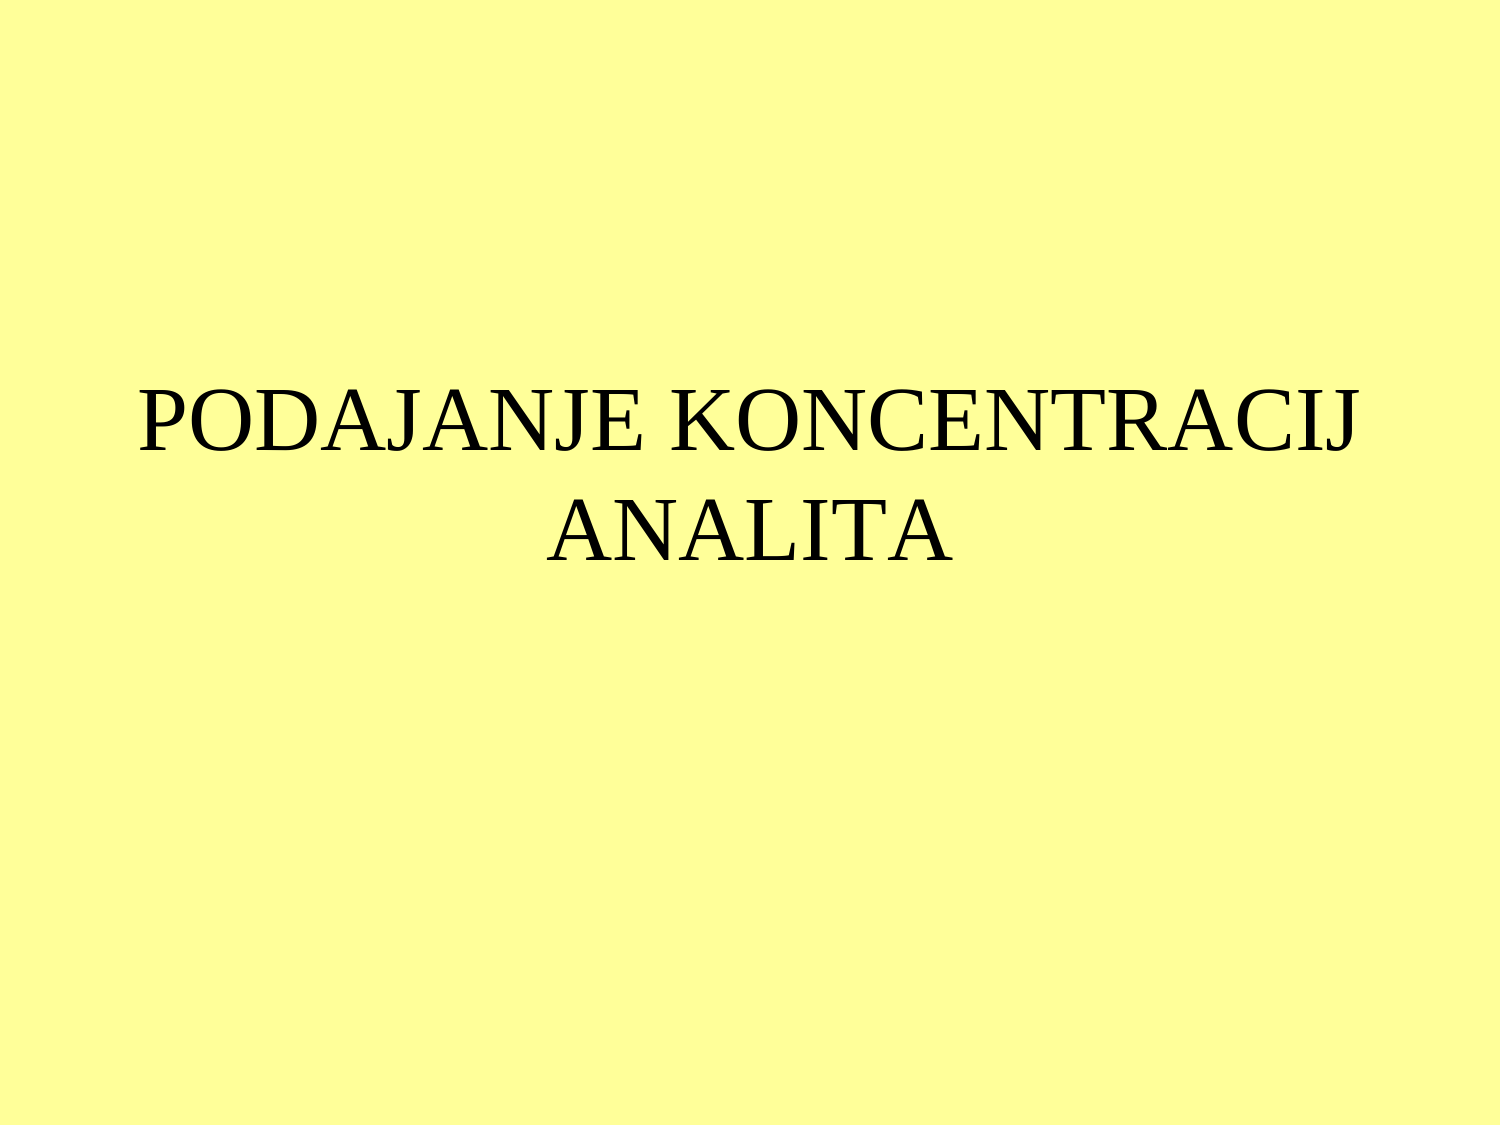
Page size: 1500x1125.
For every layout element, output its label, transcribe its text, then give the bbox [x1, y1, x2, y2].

title PODAJANJE KONCENTRACIJ ANALITA [112, 351, 1388, 587]
